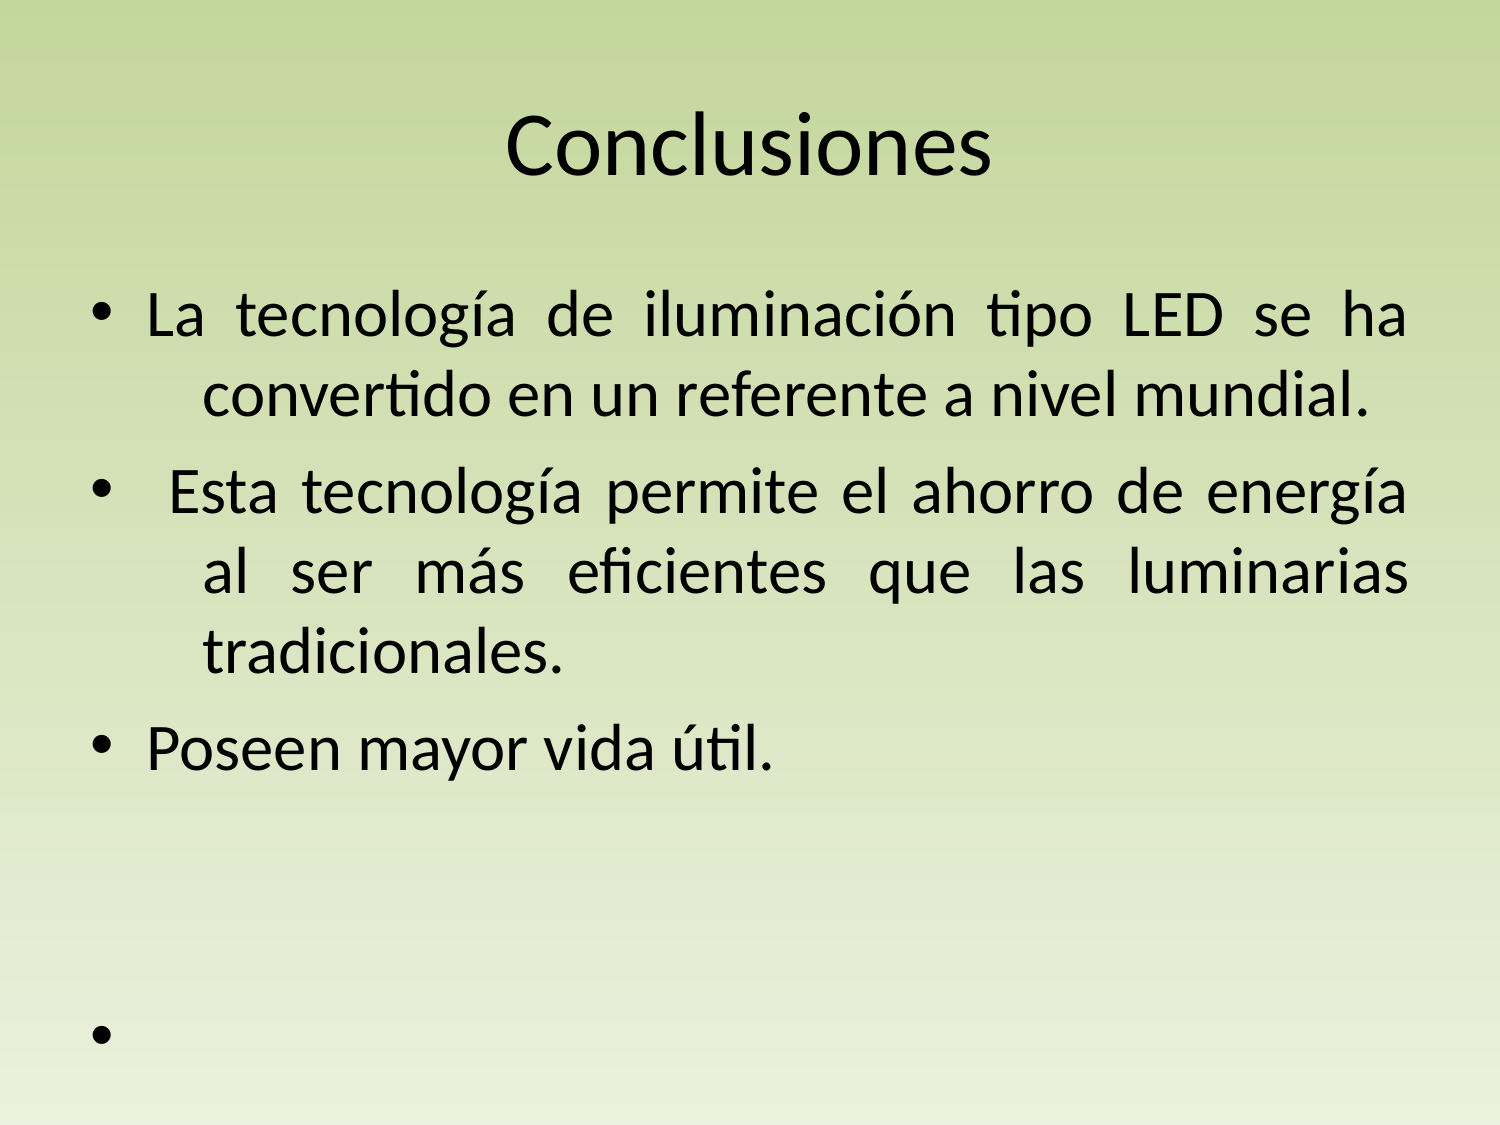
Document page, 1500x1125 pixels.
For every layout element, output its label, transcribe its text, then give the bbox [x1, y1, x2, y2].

title Conclusiones [75, 45, 1426, 233]
list La tecnología de iluminación tipo LED se ha convertido en un referente a nivel mundial. Esta tecnología permite el ahorro de energía al ser más eficientes que las luminarias tradicionales. Poseen mayor vida útil. [75, 262, 1426, 1005]
